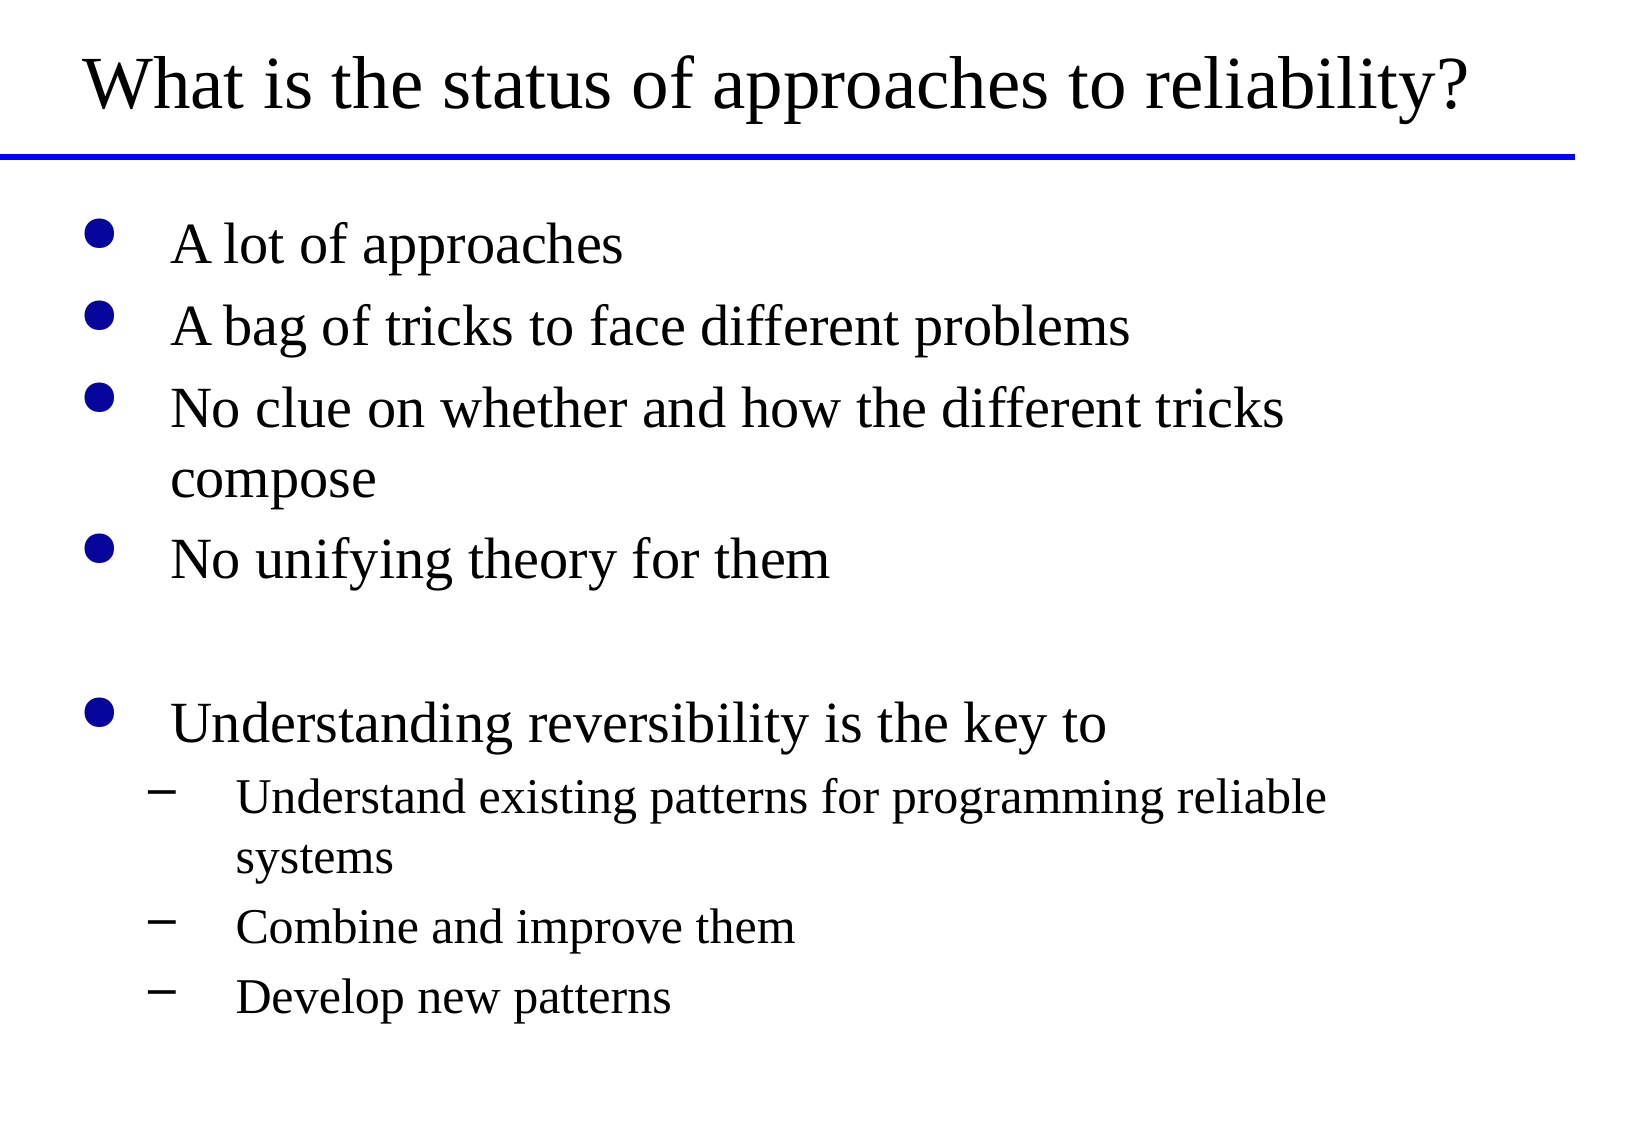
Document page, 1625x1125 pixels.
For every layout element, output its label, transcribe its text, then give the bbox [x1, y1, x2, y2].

list A lot of approaches A bag of tricks to face different problems No clue on whether and how the different tricks compose No unifying theory for them Understanding reversibility is the key to Understand existing patterns for programming reliable systems Combine and improve them Develop new patterns [67, 198, 1478, 1061]
title What is the status of approaches to reliability? [67, 27, 1544, 131]
